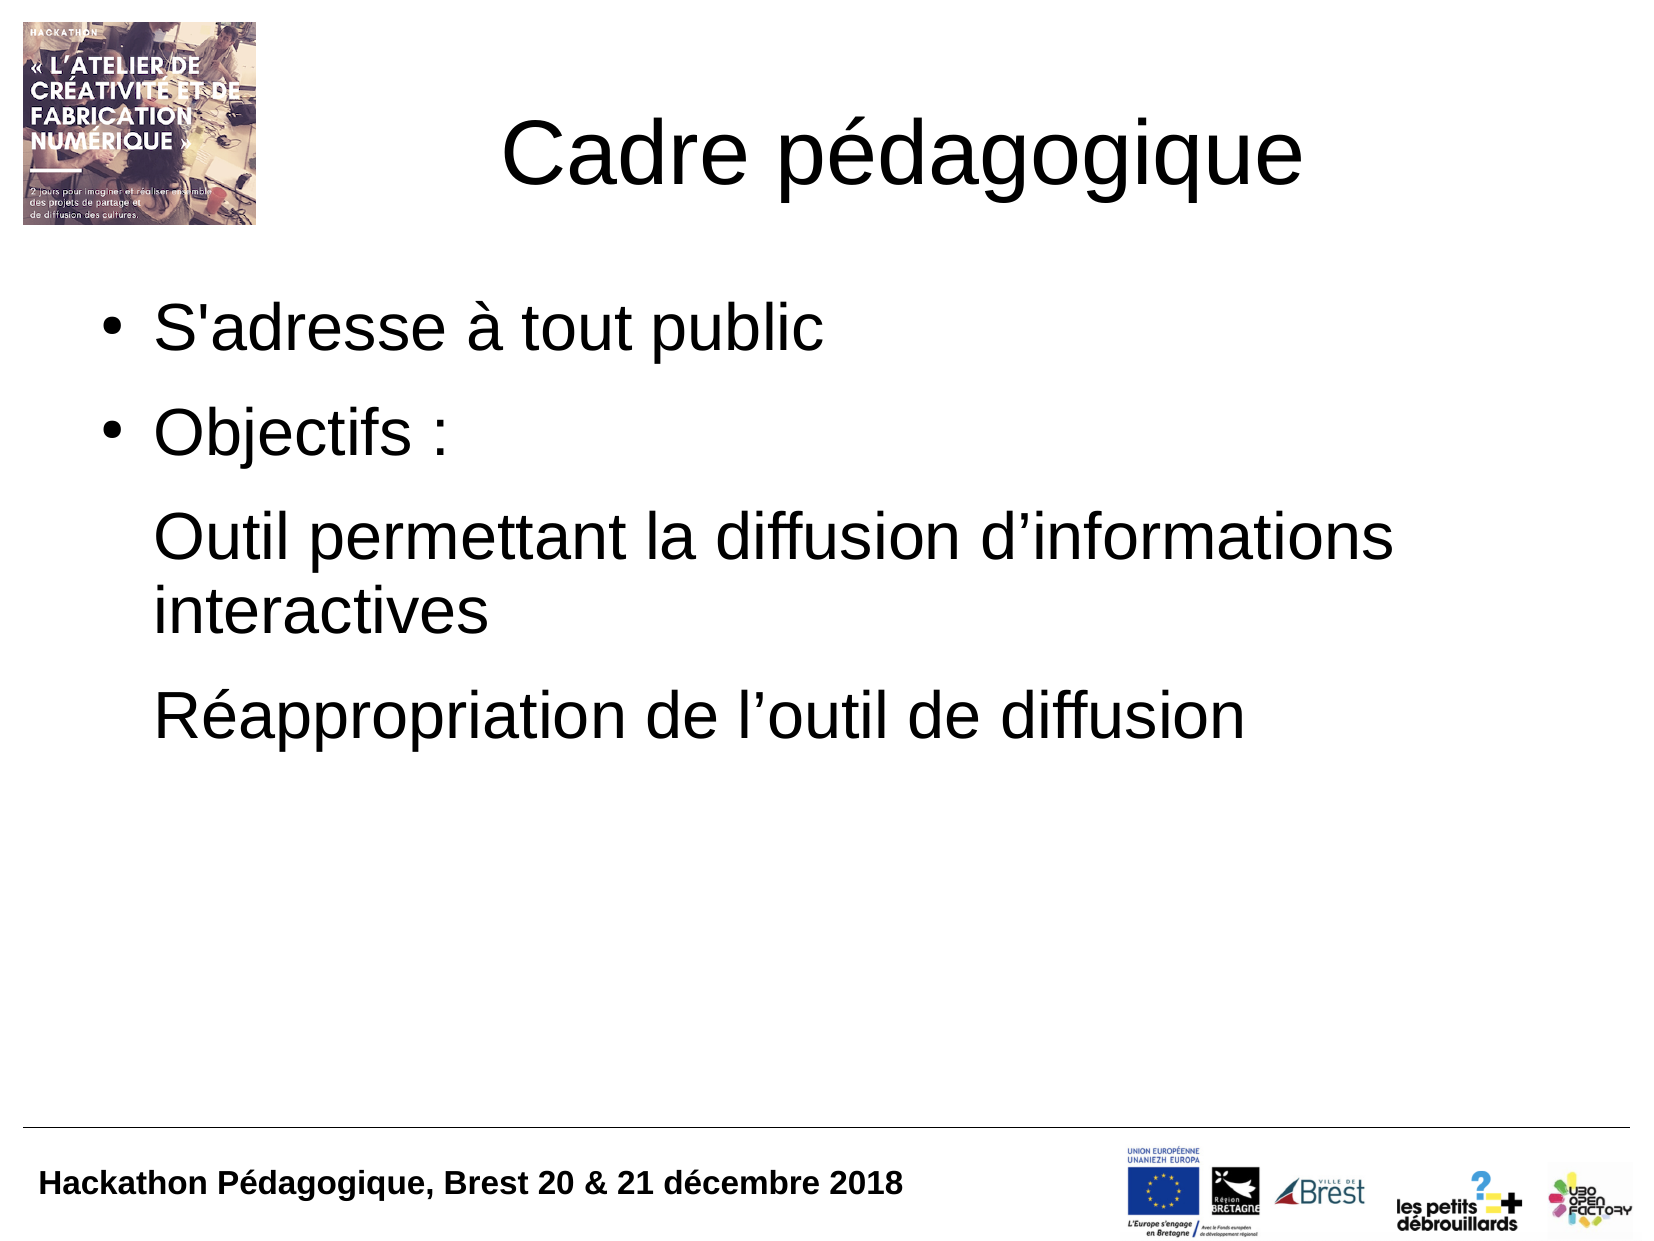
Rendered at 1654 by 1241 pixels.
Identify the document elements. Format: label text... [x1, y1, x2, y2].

text_box Hackathon Pédagogique, Brest 20 & 21 décembre 2018 [23, 1157, 945, 1210]
picture [23, 22, 256, 225]
picture [1120, 1137, 1642, 1241]
title Cadre pédagogique [236, 49, 1571, 257]
list S'adresse à tout public Objectifs : Outil permettant la diffusion d’informations interactives Réappropriation de l’outil de diffusion [82, 290, 1571, 1109]
